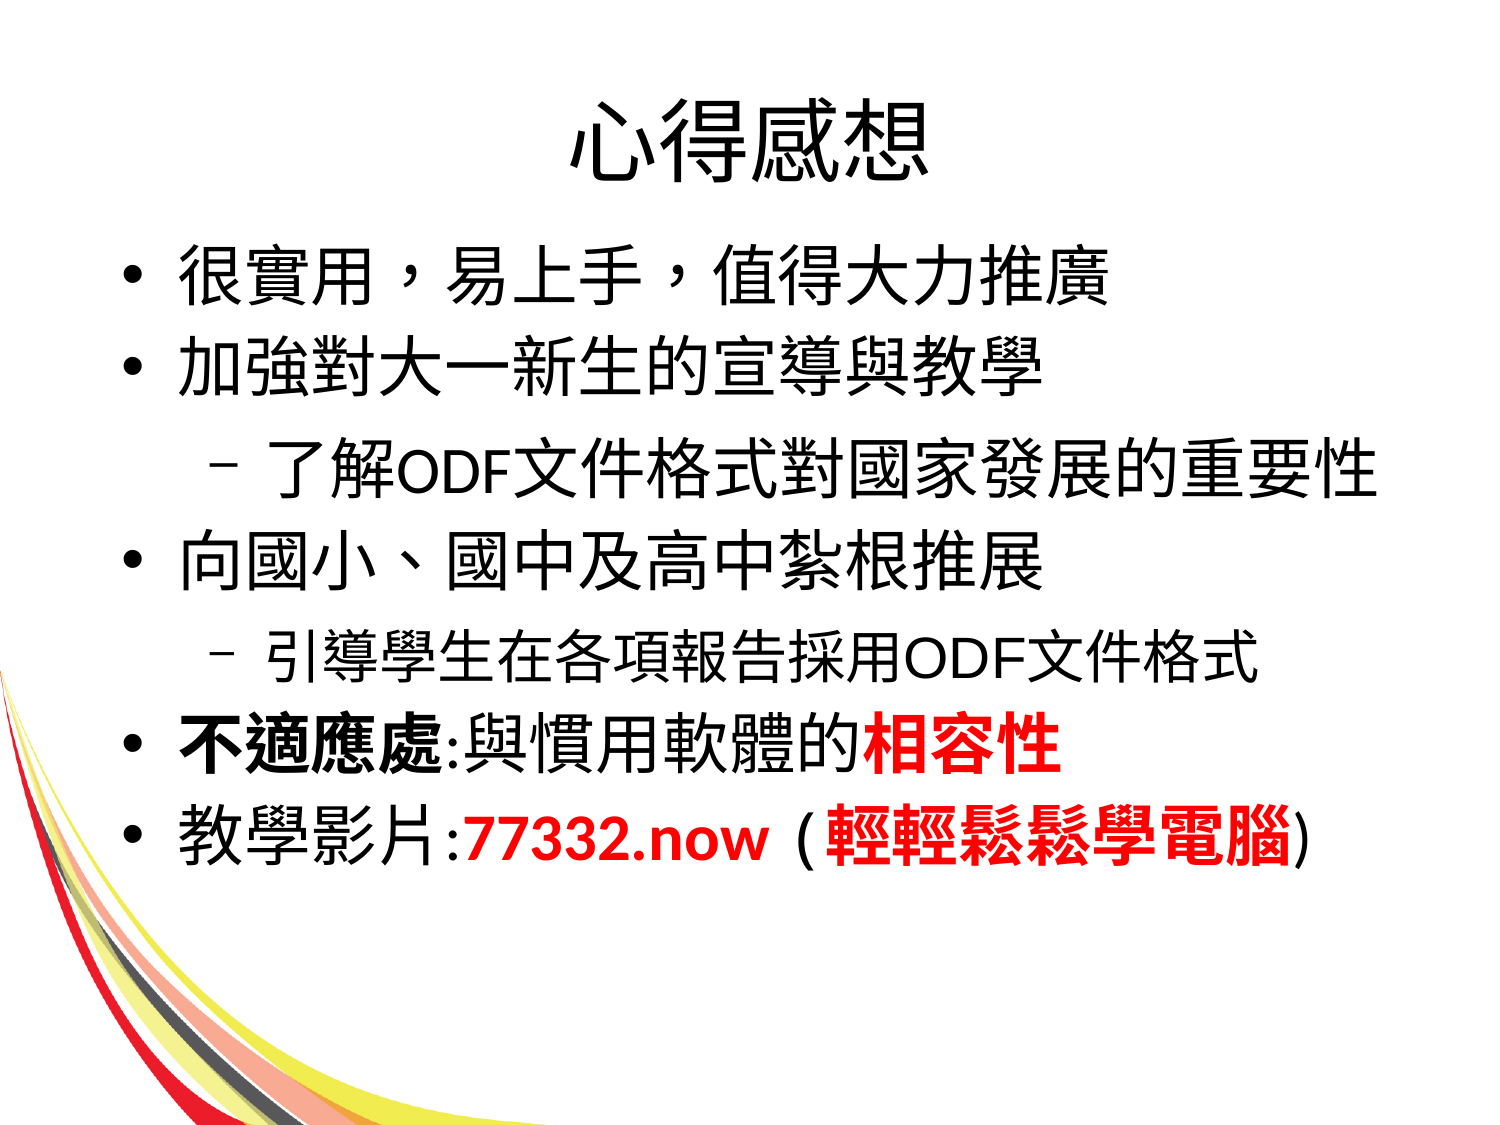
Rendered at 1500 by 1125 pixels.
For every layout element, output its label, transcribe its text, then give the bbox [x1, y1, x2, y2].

title 心得感想 [75, 45, 1425, 233]
list 很實用，易上手，值得大力推廣 加強對大一新生的宣導與教學 了解ODF文件格式對國家發展的重要性 向國小、國中及高中紮根推展 引導學生在各項報告採用ODF文件格式 不適應處:與慣用軟體的相容性 教學影片:77332.now (輕輕鬆鬆學電腦) [106, 226, 1414, 969]
picture [0, 0, 1500, 1125]
